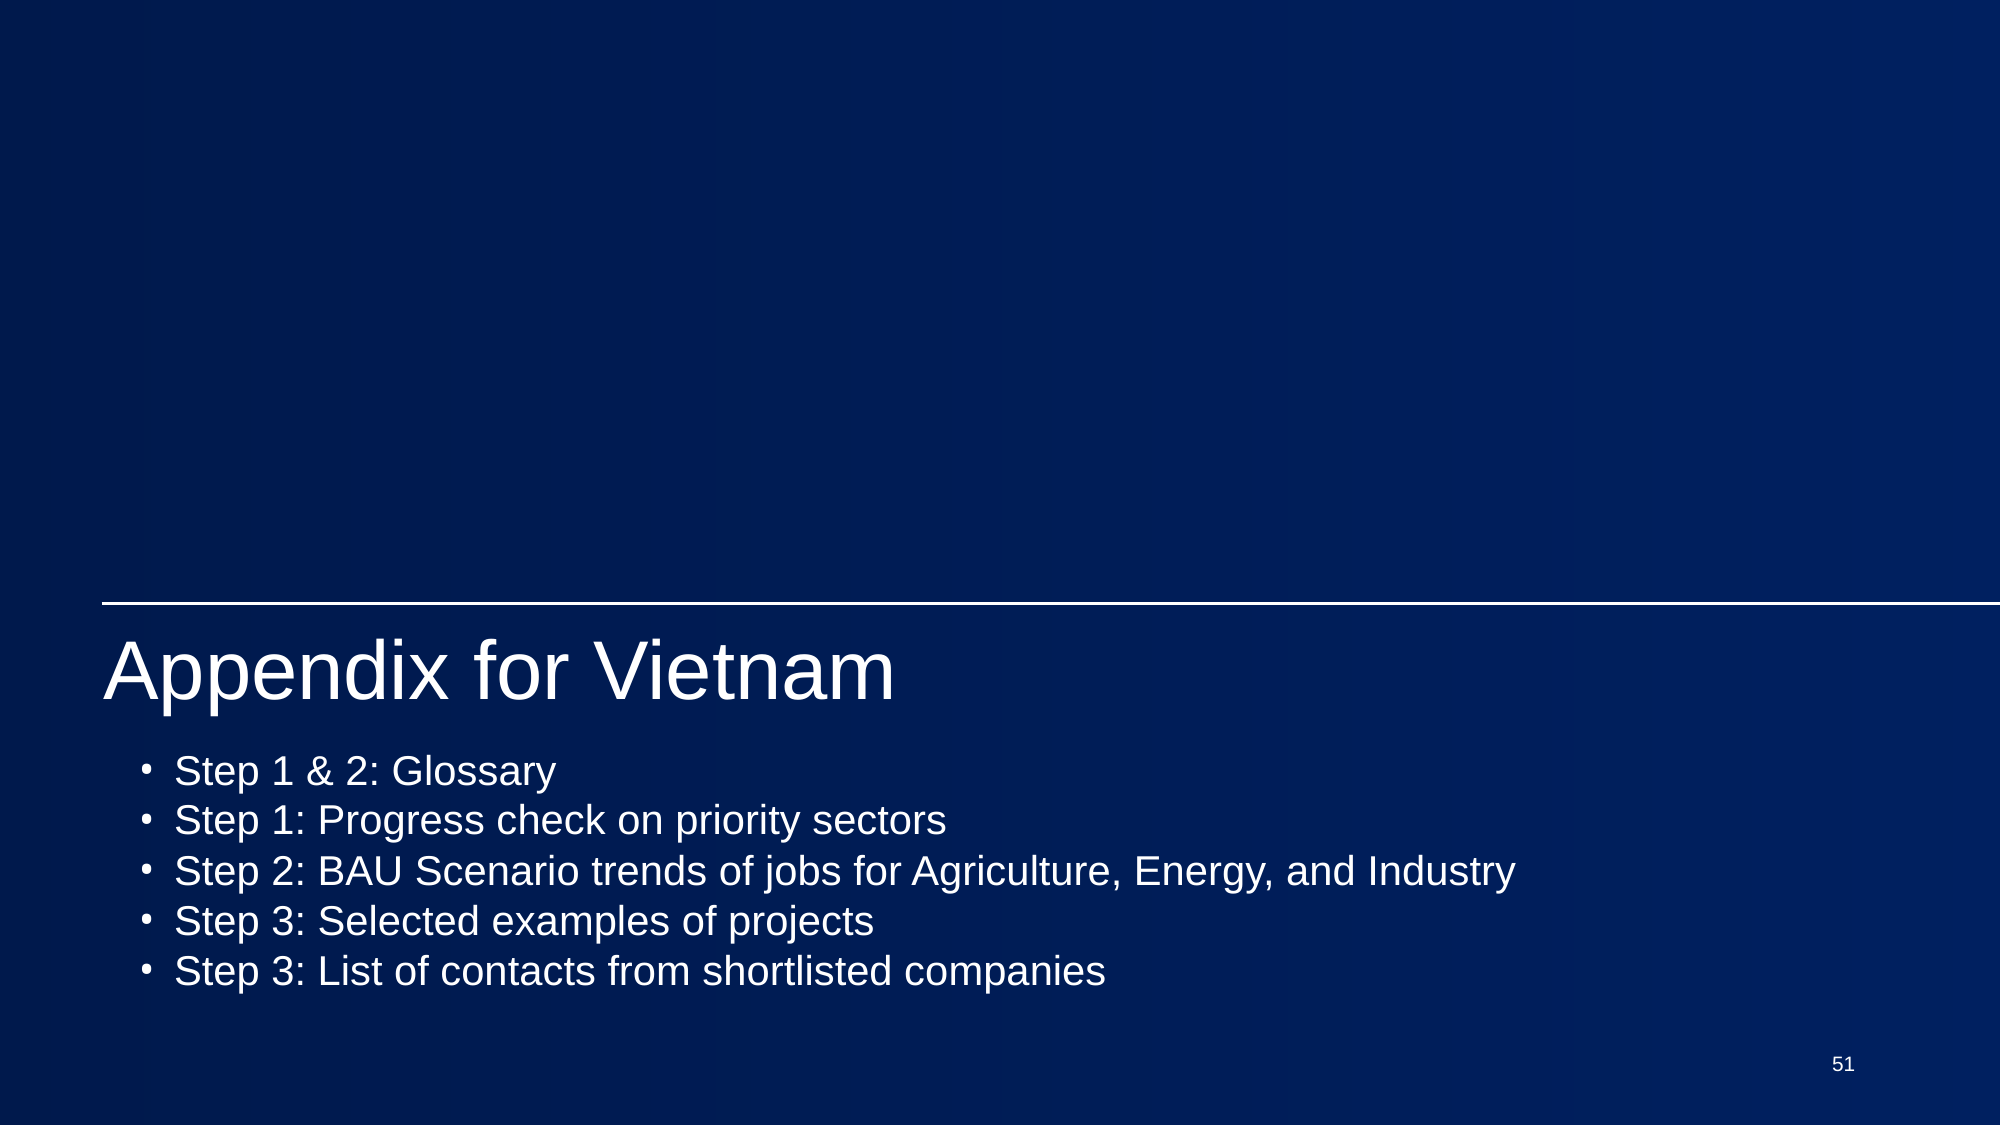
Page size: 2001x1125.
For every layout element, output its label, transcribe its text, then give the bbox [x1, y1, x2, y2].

title Appendix for Vietnam [103, 627, 1898, 719]
text_box Step 1 & 2: Glossary Step 1: Progress check on priority sectors Step 2: BAU Scenario trends of jobs for Agriculture, Energy, and Industry Step 3: Selected examples of projects Step 3: List of contacts from shortlisted companies [103, 743, 1898, 996]
